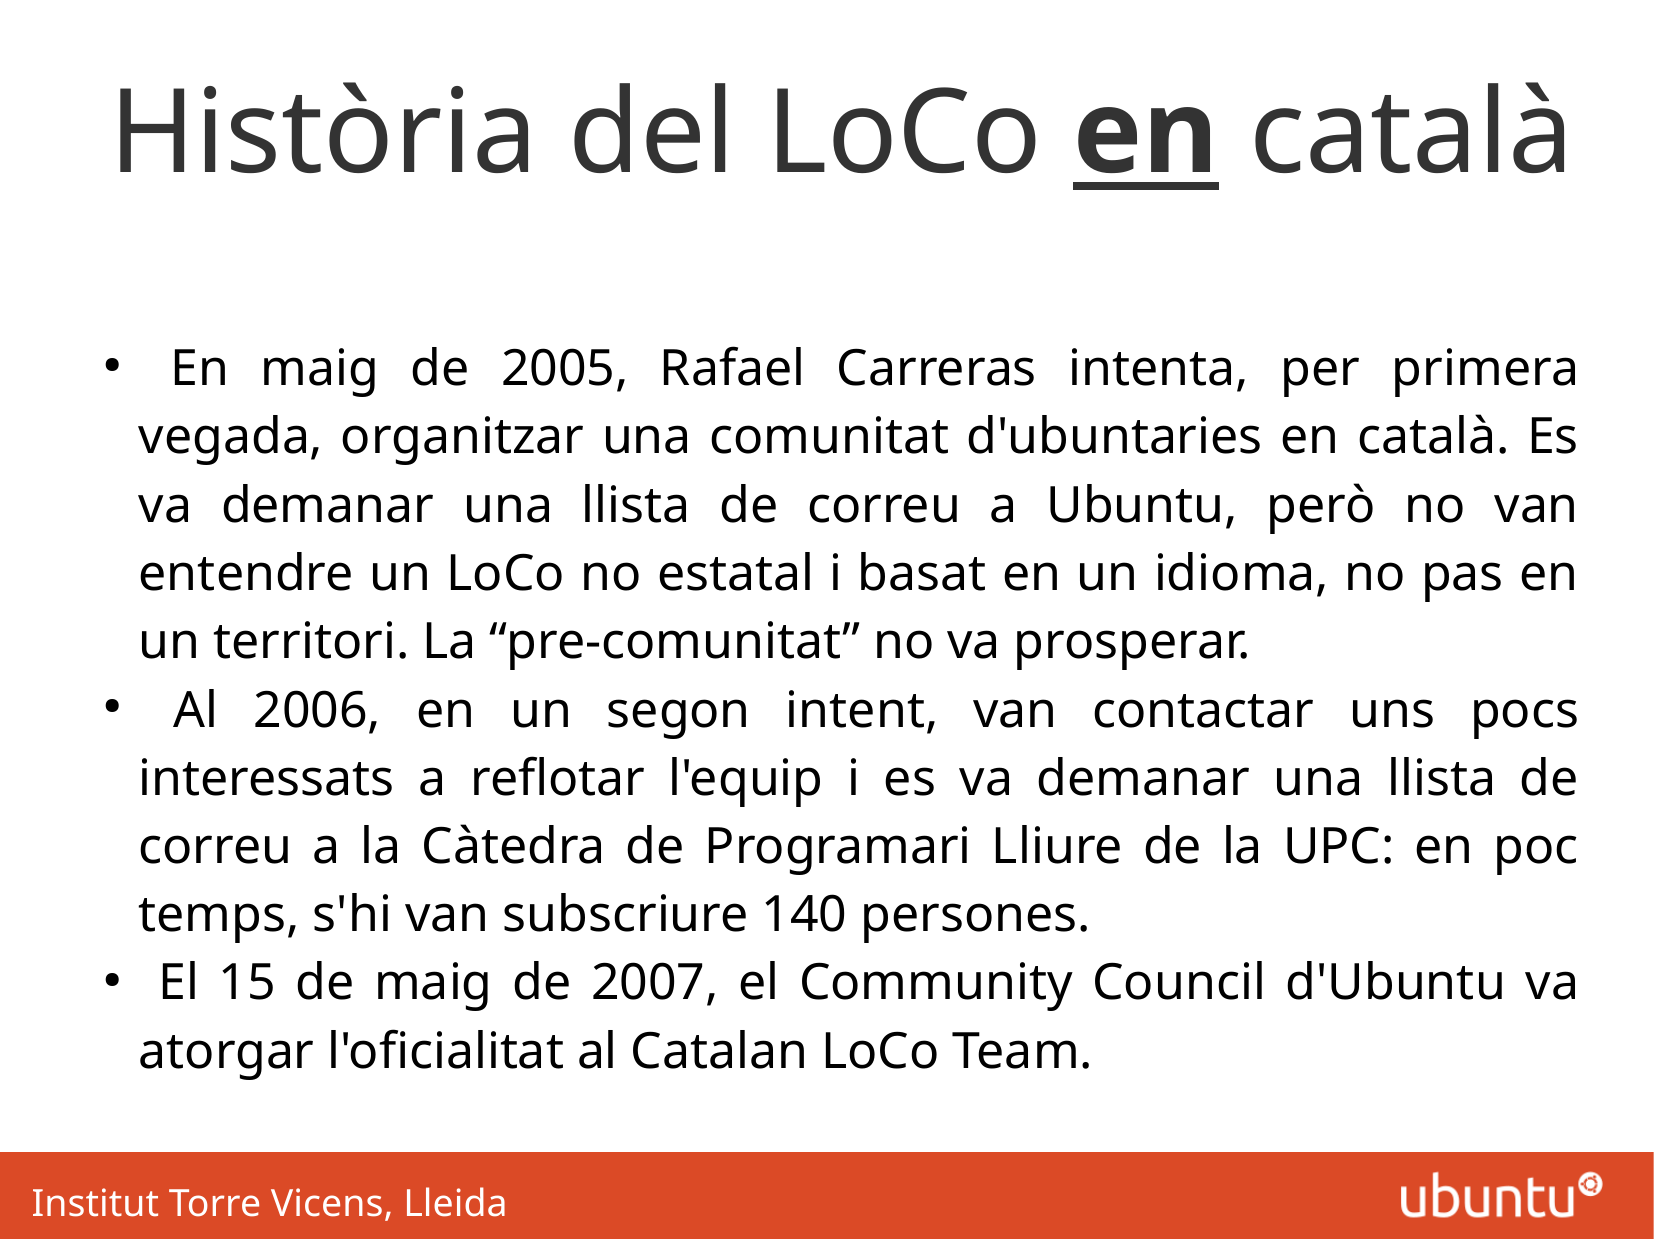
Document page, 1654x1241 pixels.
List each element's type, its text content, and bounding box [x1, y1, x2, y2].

text_box Institut Torre Vicens, Lleida 17/05/2014 [16, 1169, 745, 1227]
title Història del LoCo en català [0, 33, 1595, 237]
text_box En maig de 2005, Rafael Carreras intenta, per primera vegada, organitzar una comunitat d'ubuntaries en català. Es va demanar una llista de correu a Ubuntu, però no van entendre un LoCo no estatal i basat en un idioma, no pas en un territori. La “pre-comunitat” no va prosperar. Al 2006, en un segon intent, van contactar uns pocs interessats a reflotar l'equip i es va demanar una llista de correu a la Càtedra de Programari Lliure de la UPC: en poc temps, s'hi van subscriure 140 persones. El 15 de maig de 2007, el Community Council d'Ubuntu va atorgar l'oficialitat al Catalan LoCo Team. [88, 324, 1595, 1137]
picture [0, 1152, 1654, 1239]
